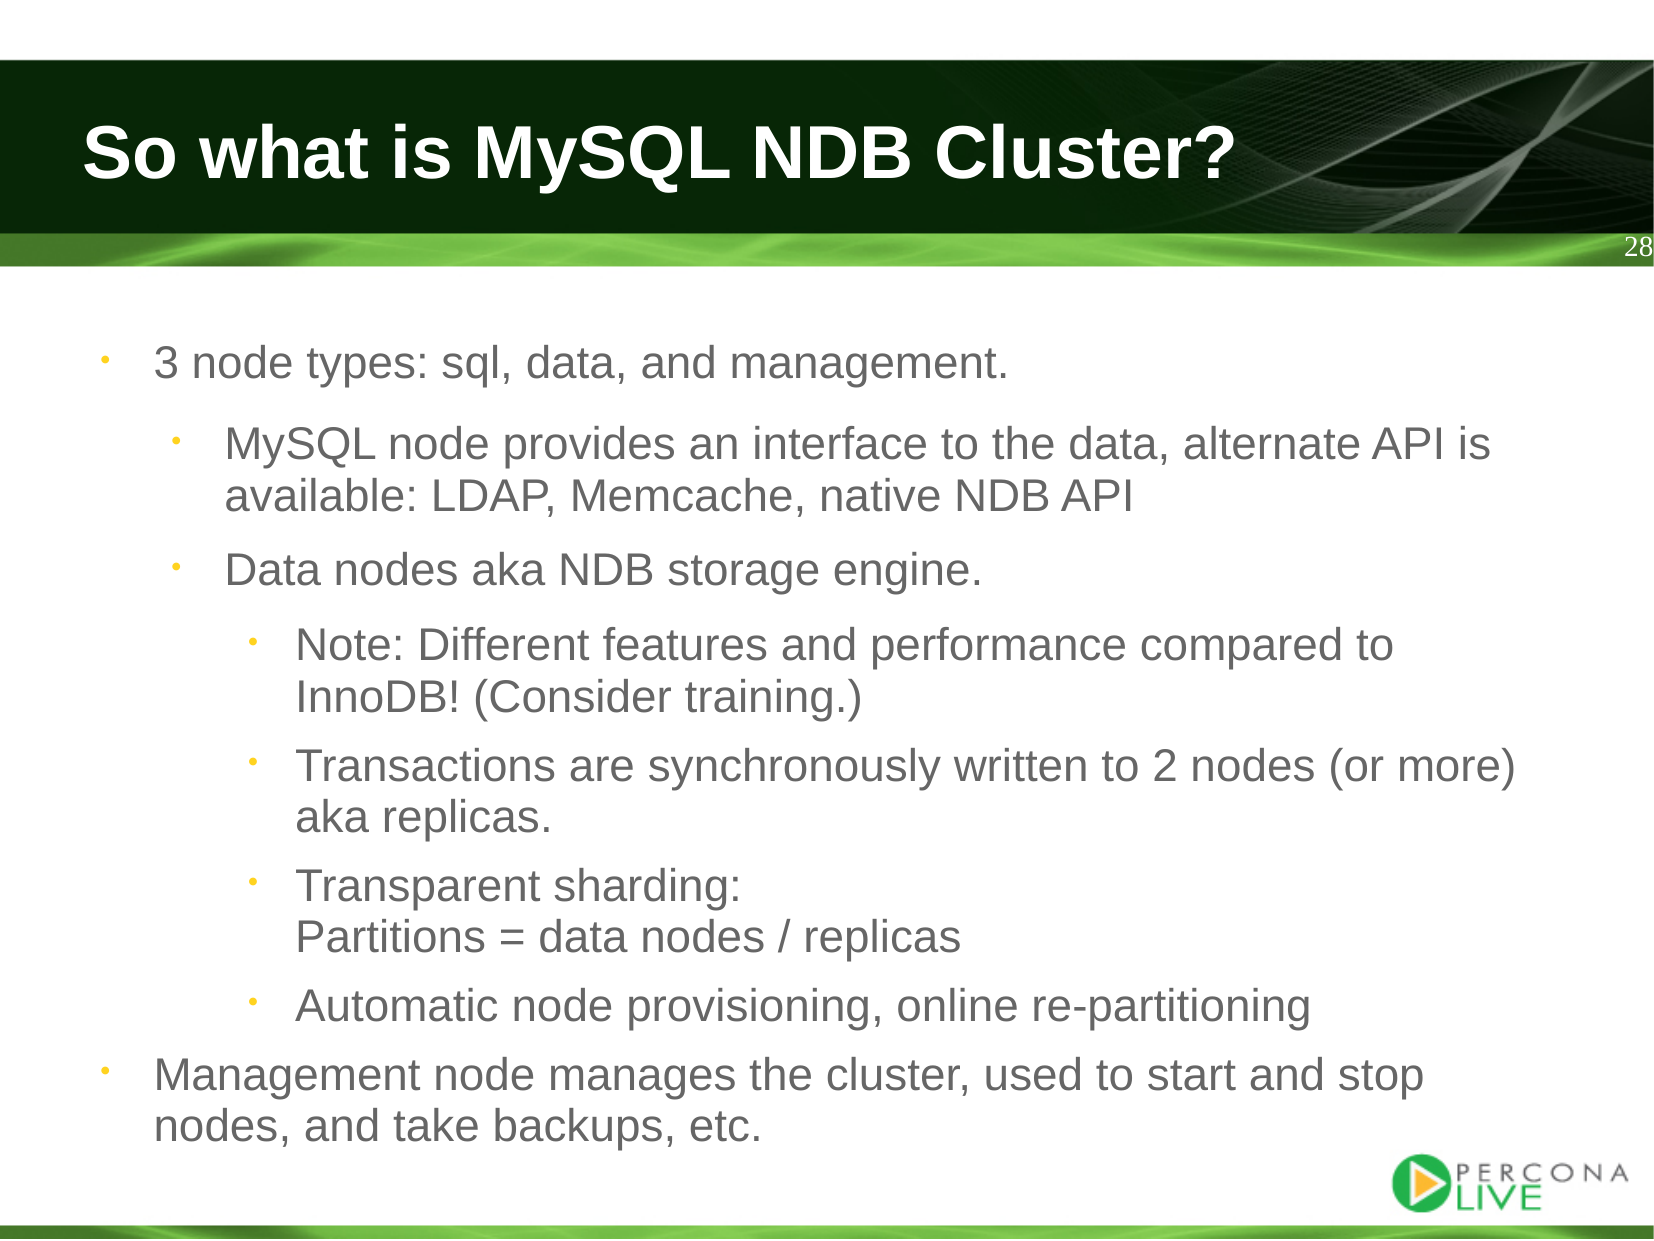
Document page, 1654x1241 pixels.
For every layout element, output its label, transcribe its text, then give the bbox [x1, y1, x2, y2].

picture [0, 1, 1654, 1239]
list 3 node types: sql, data, and management. MySQL node provides an interface to the data, alternate API is available: LDAP, Memcache, native NDB API Data nodes aka NDB storage engine. Note: Different features and performance compared to InnoDB! (Consider training.) Transactions are synchronously written to 2 nodes (or more) aka replicas. Transparent sharding: Partitions = data nodes / replicas Automatic node provisioning, online re-partitioning Management node manages the cluster, used to start and stop nodes, and take backups, etc. [82, 337, 1571, 1152]
title So what is MySQL NDB Cluster? [82, 49, 1571, 257]
